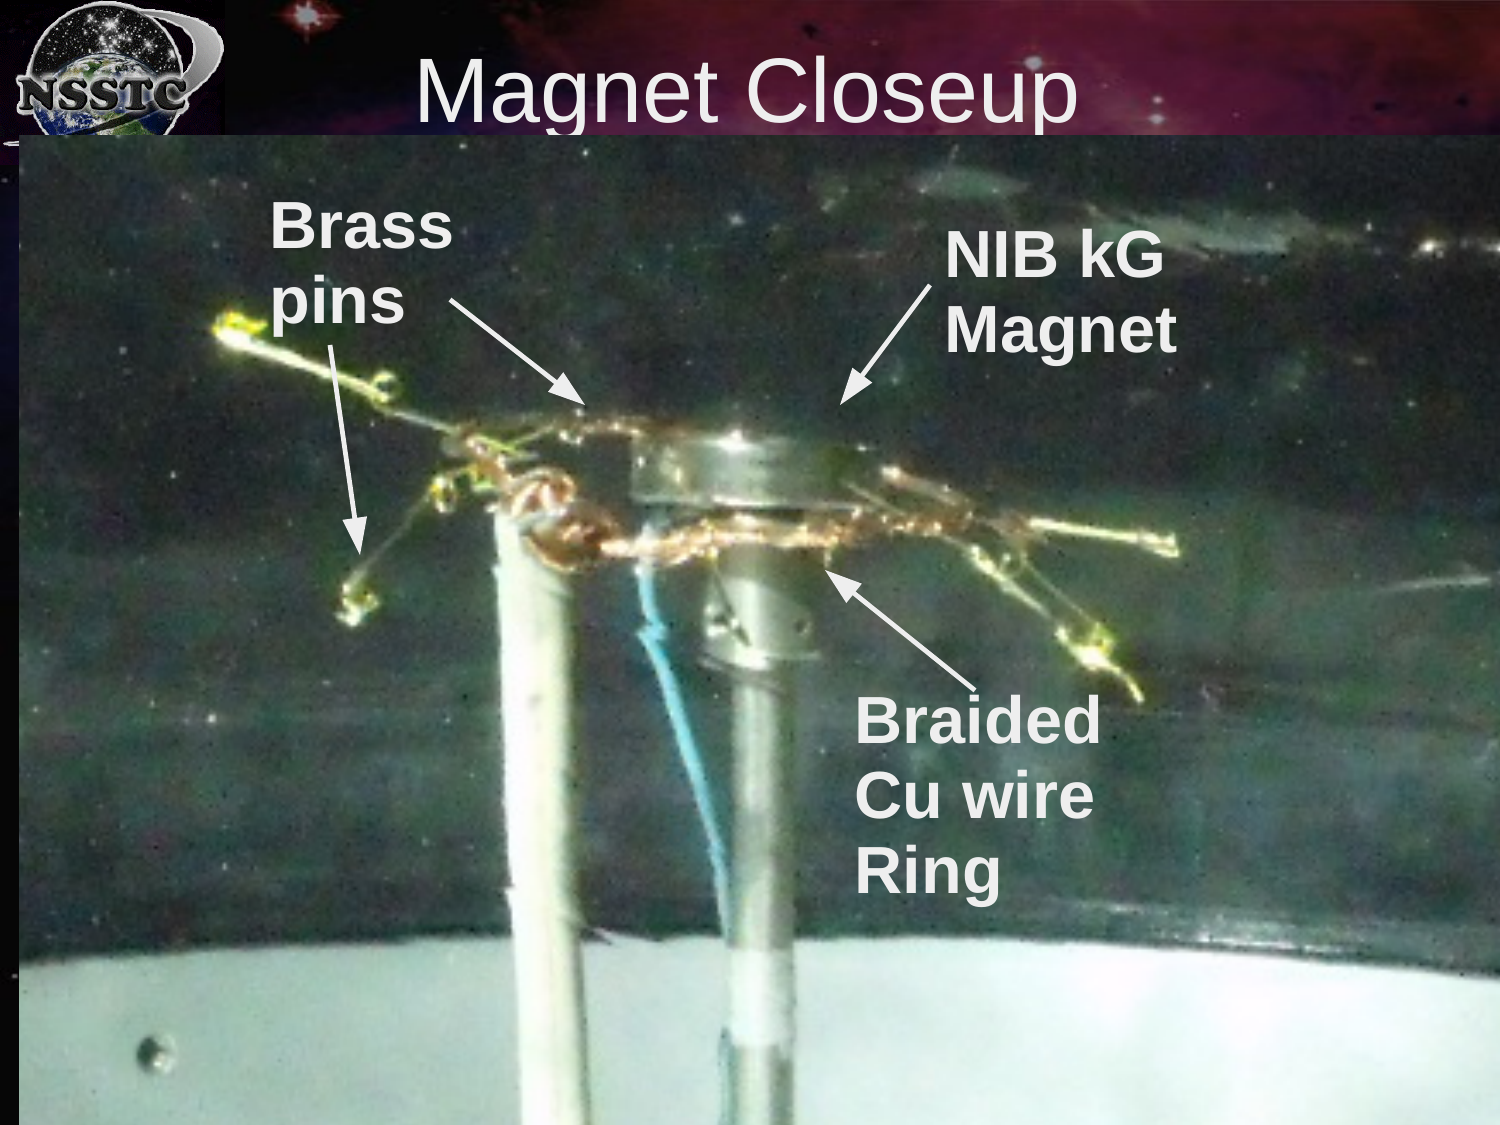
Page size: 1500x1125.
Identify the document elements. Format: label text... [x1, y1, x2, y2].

text_box NIB kG Magnet [930, 210, 1261, 375]
text_box Brass pins [255, 180, 586, 346]
picture [0, 0, 1500, 1125]
title Magnet Closeup [112, 0, 1383, 135]
text_box Braided Cu wire Ring [840, 675, 1171, 916]
